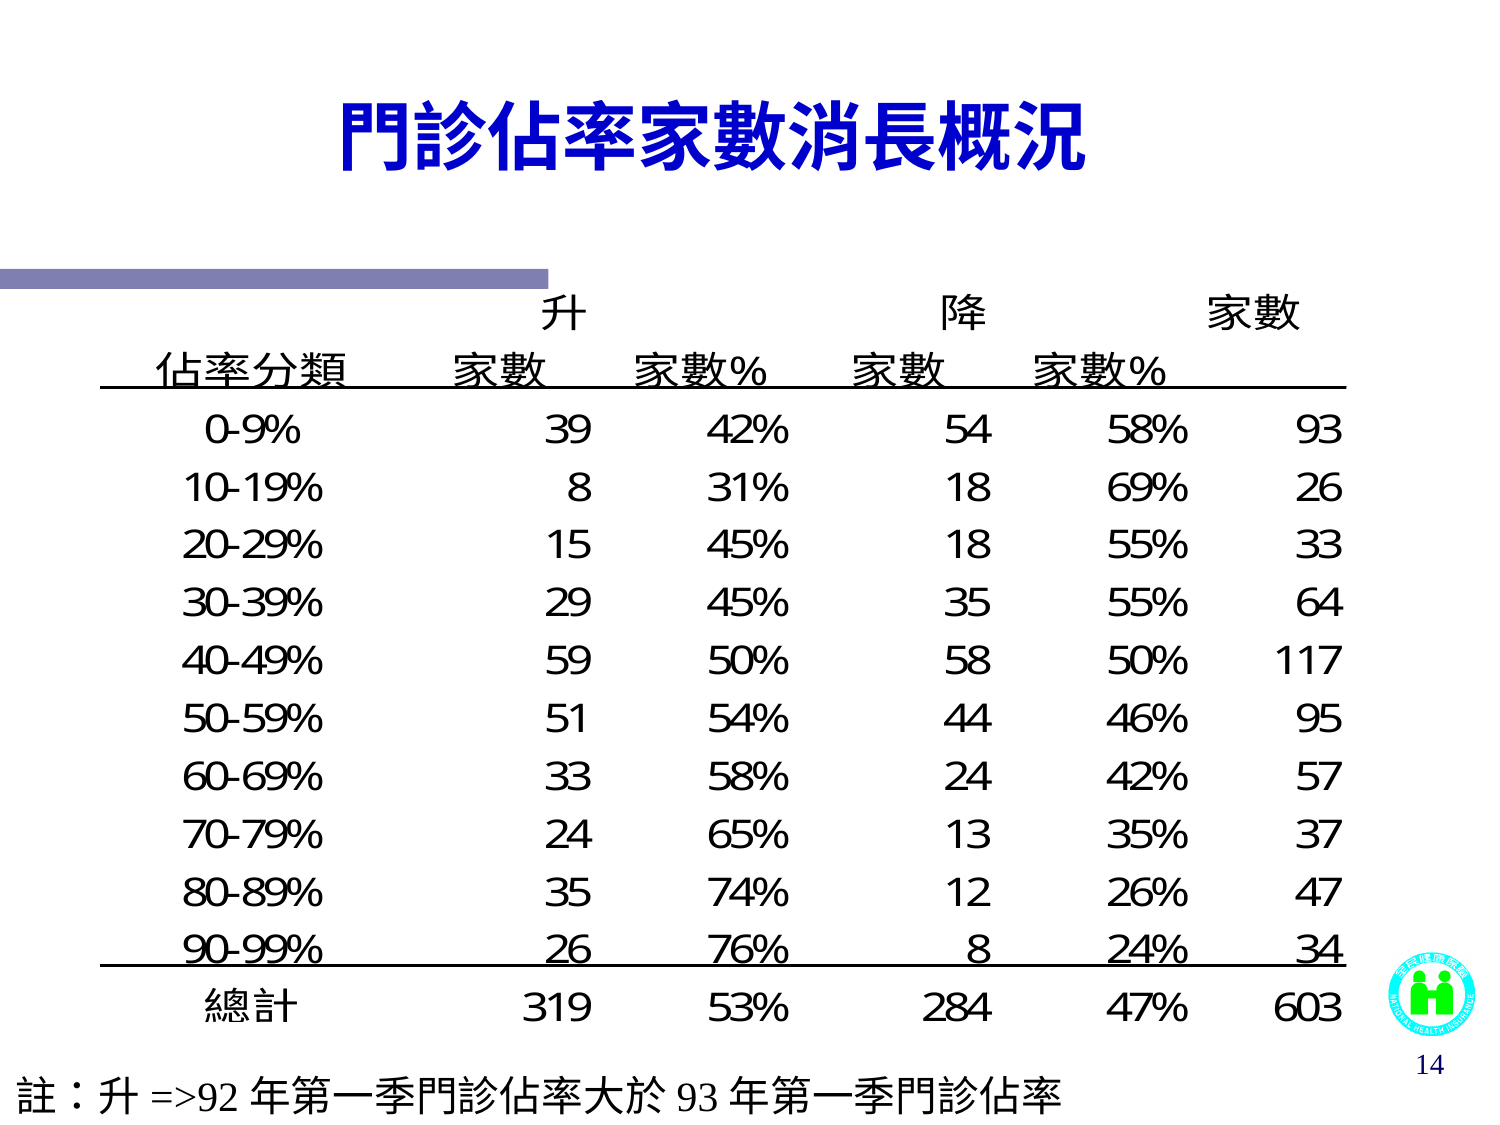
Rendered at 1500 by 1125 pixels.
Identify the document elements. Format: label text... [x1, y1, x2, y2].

title 門診佔率家數消長概況 [75, 0, 1351, 188]
chart [99, 270, 1351, 1026]
text_box 註：升=>92年第一季門診佔率大於93年第一季門診佔率 [0, 1062, 1438, 1125]
text_box [1400, 1037, 1476, 1125]
